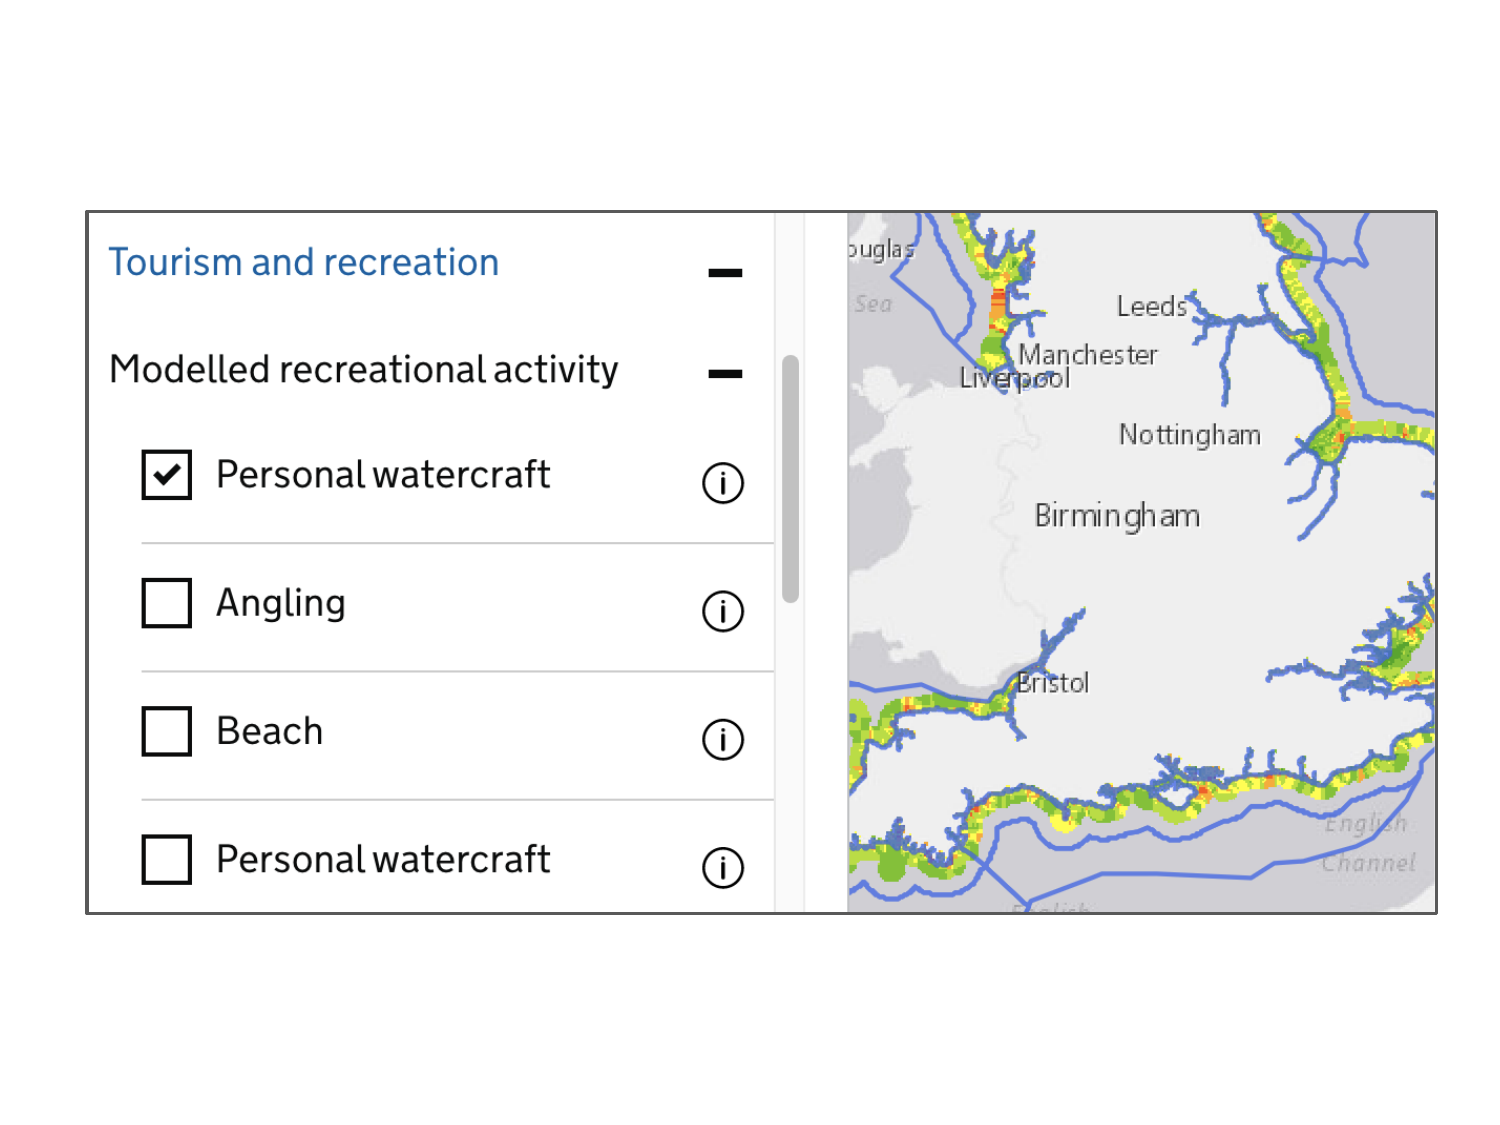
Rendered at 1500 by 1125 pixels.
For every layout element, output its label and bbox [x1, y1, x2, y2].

picture [88, 212, 1435, 913]
